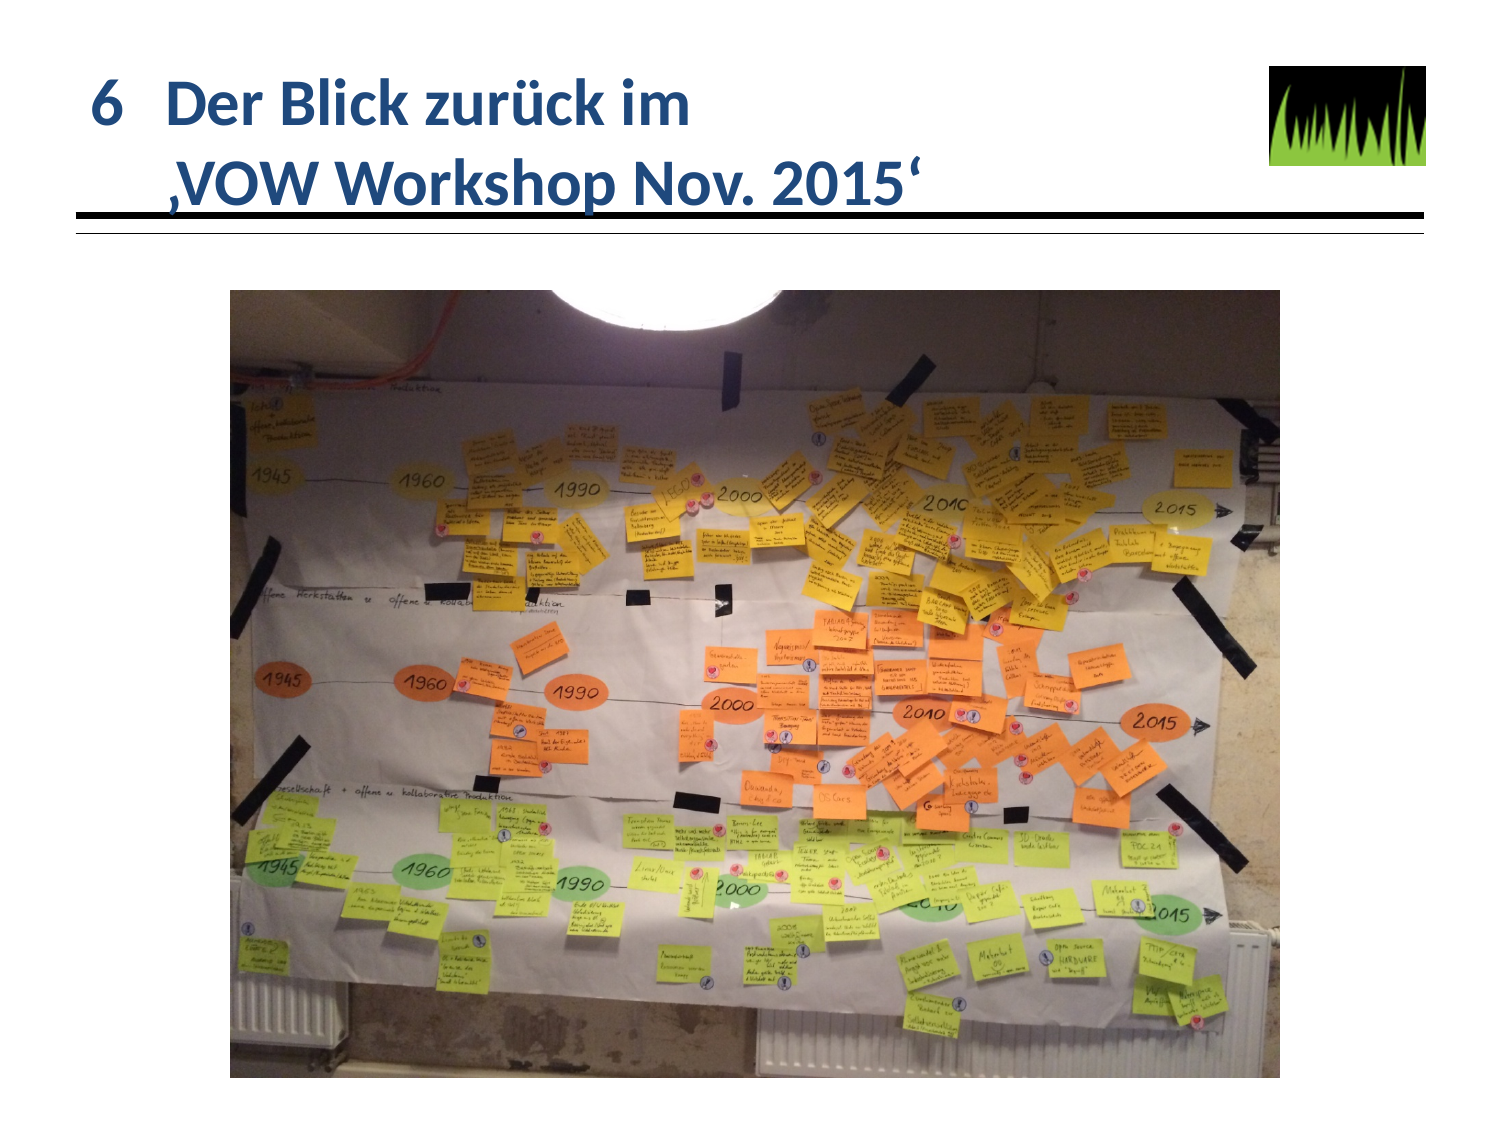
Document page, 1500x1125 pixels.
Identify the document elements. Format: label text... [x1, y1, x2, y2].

picture [230, 290, 1280, 1078]
title 6 Der Blick zurück im ‚VOW Workshop Nov. 2015‘ [75, 45, 1426, 233]
picture [1269, 66, 1426, 166]
